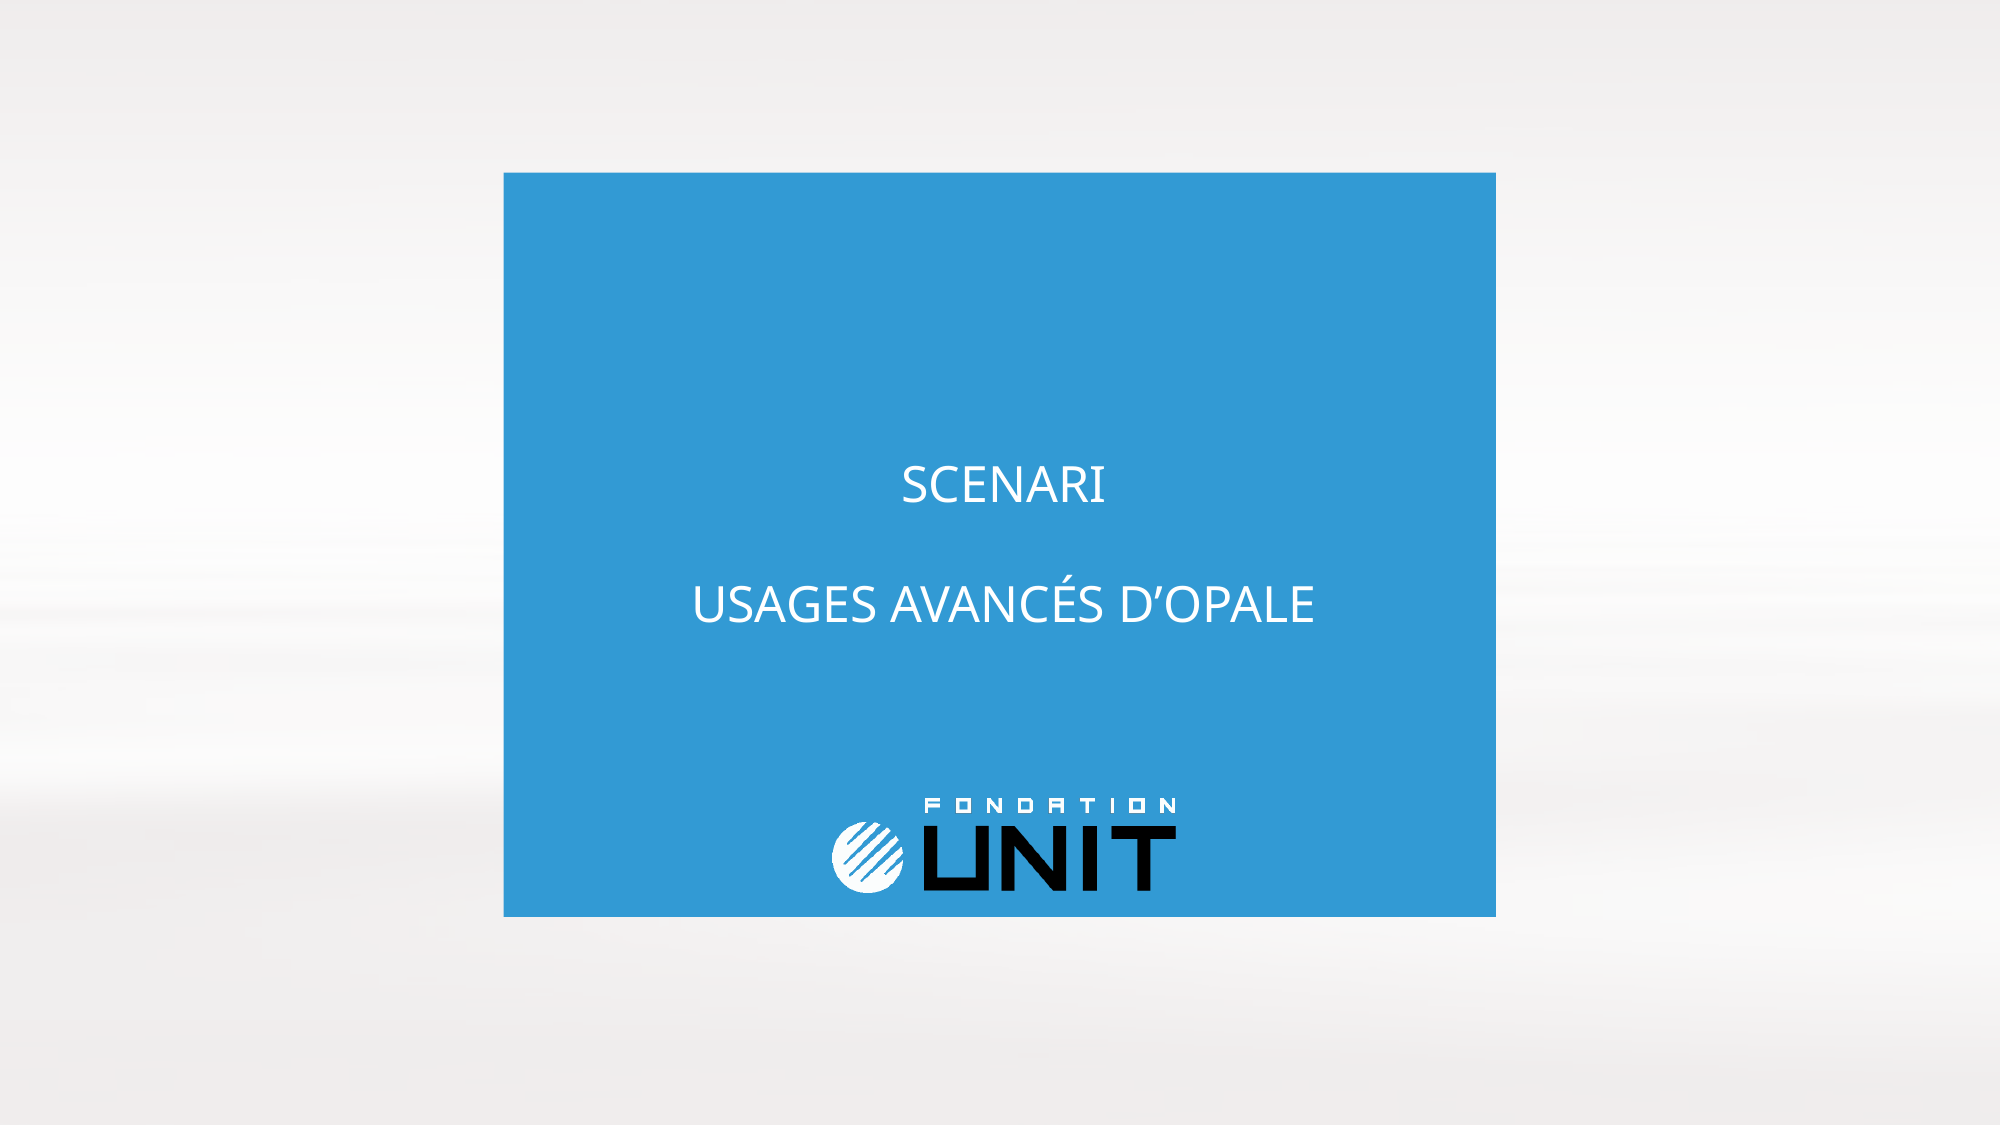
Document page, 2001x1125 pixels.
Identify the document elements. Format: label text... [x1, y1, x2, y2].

title Scenari Usages avancés d’Opale [574, 456, 1433, 629]
picture [832, 798, 1176, 893]
